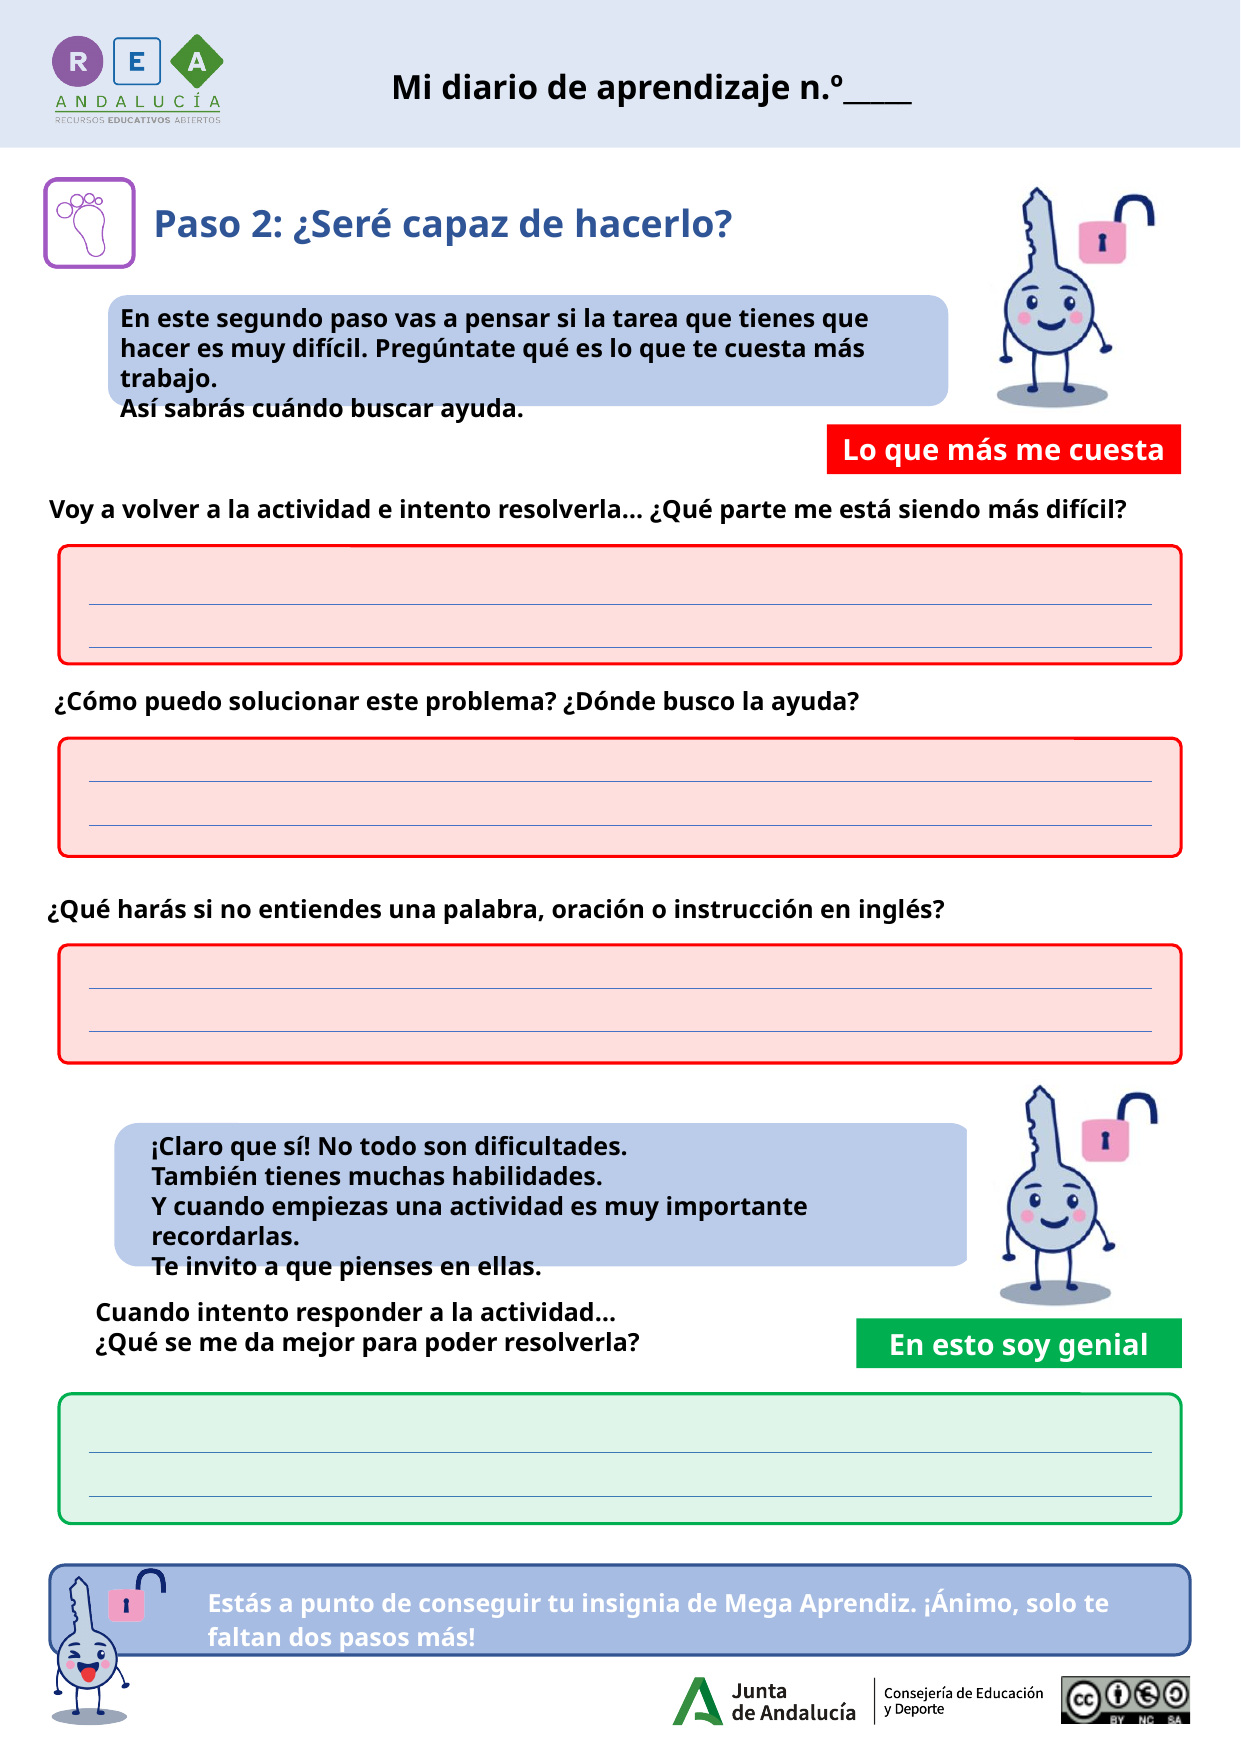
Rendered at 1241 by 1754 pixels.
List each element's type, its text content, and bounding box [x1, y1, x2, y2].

text_box ¿Cómo puedo solucionar este problema? ¿Dónde busco la ayuda? [39, 678, 876, 723]
text_box Mi diario de aprendizaje n.º_____ [376, 58, 928, 114]
picture [43, 177, 136, 269]
text_box [58, 944, 1182, 1064]
text_box En este segundo paso vas a pensar si la tarea que tienes que hacer es muy difícil. Pregúntate qué es lo que te cuesta más trabajo. Así sabrás cuándo buscar ayuda. [105, 295, 962, 430]
text_box [58, 738, 1182, 857]
picture [11, 1553, 193, 1735]
text_box ¡Claro que sí! No todo son dificultades. También tienes muchas habilidades. Y cuando empiezas una actividad es muy importante recordarlas. Te invito a que pienses en ellas. [136, 1123, 966, 1288]
text_box ¿Qué harás si no entiendes una palabra, oración o instrucción en inglés? [32, 885, 962, 931]
picture [963, 148, 1177, 424]
text_box Estás a punto de conseguir tu insignia de Mega Aprendiz. ¡Ánimo, solo te faltan dos pasos más! [192, 1578, 1191, 1647]
text_box [193, 1647, 1189, 1656]
text_box Lo que más me cuesta [826, 424, 1182, 475]
text_box Cuando intento responder a la actividad… ¿Qué se me da mejor para poder resolverla? [80, 1289, 656, 1365]
text_box [193, 1564, 1190, 1578]
text_box En esto soy genial [856, 1318, 1182, 1369]
text_box [58, 545, 1182, 664]
text_box [58, 1393, 1182, 1524]
picture [966, 1075, 1180, 1312]
picture [38, 29, 237, 128]
picture [649, 1652, 1191, 1740]
text_box [0, 0, 1241, 148]
text_box Voy a volver a la actividad e intento resolverla… ¿Qué parte me está siendo más difícil? [34, 486, 1144, 532]
text_box [114, 1123, 136, 1267]
text_box Paso 2: ¿Seré capaz de hacerlo? [138, 192, 749, 253]
